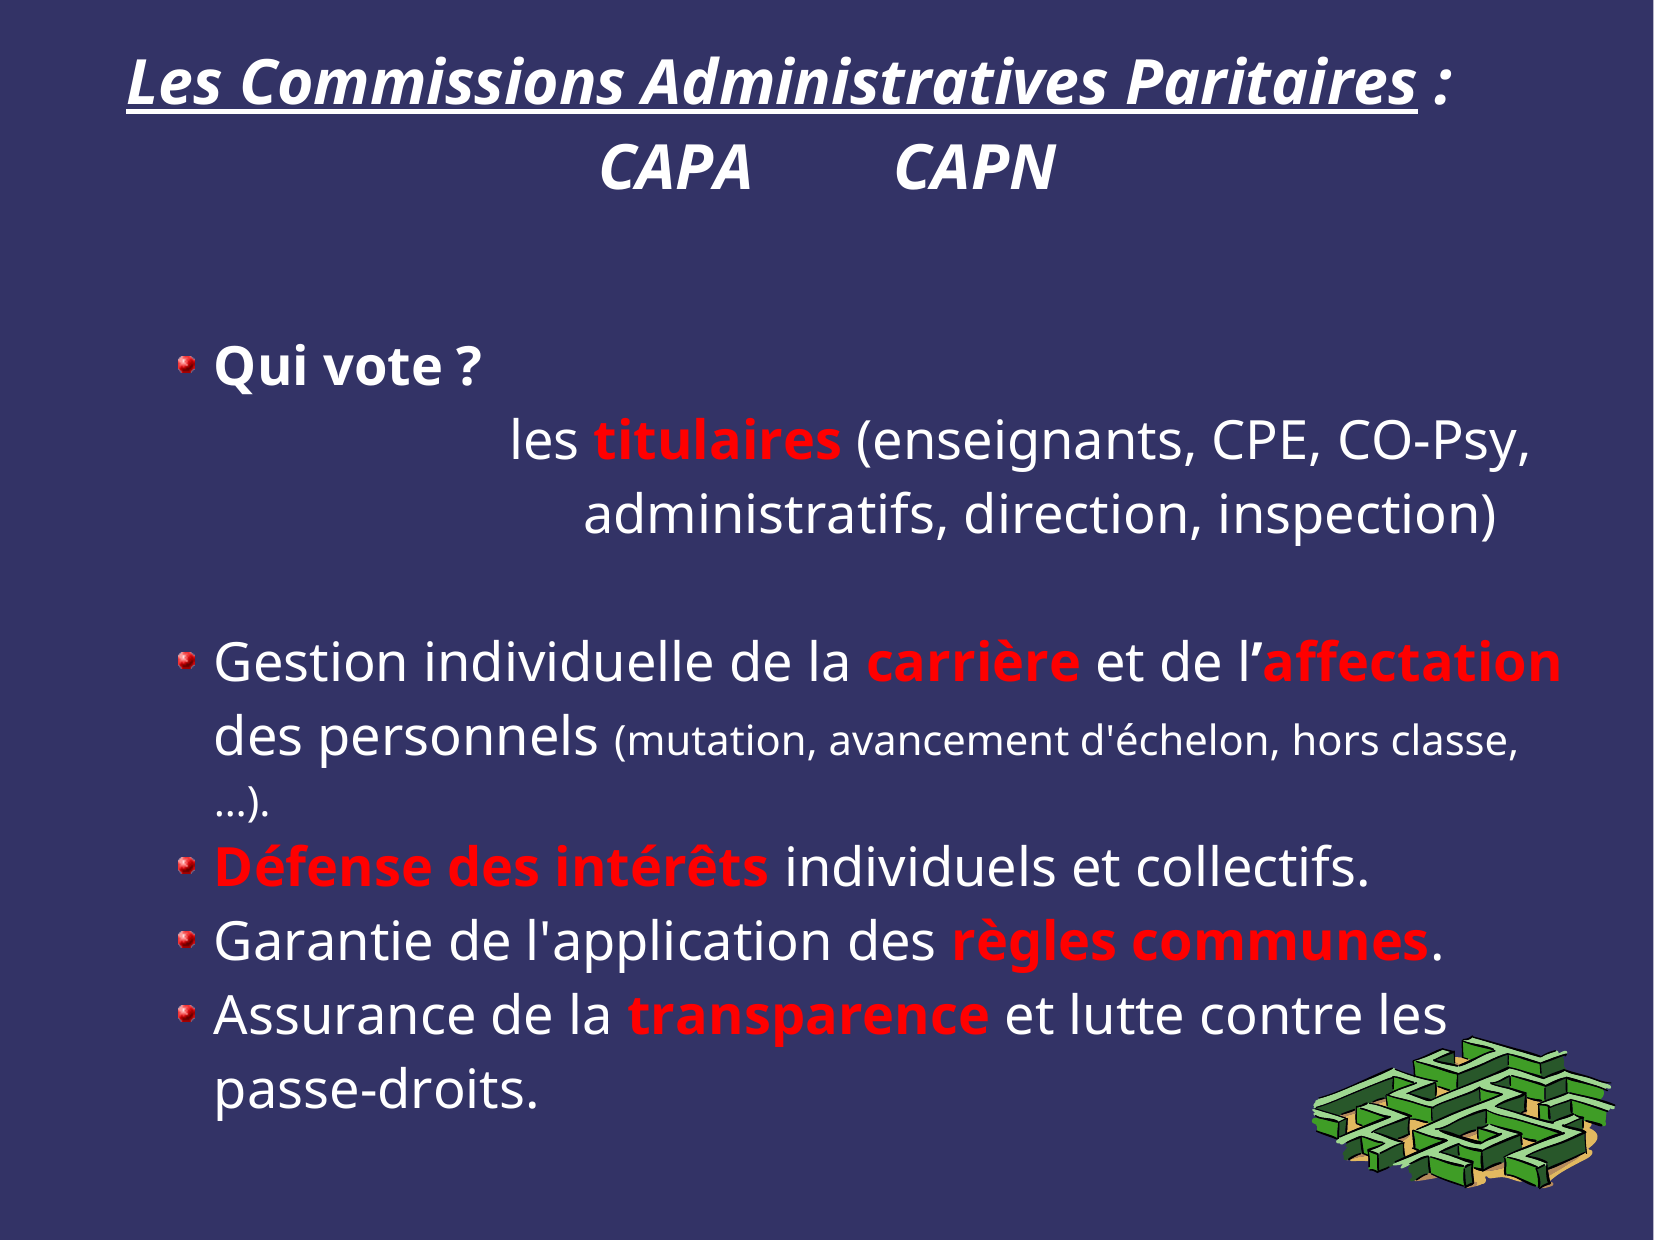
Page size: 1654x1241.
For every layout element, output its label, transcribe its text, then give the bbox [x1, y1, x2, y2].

title Les Commissions Administratives Paritaires : CAPA CAPN [121, 19, 1534, 227]
subtitle Qui vote ? les titulaires (enseignants, CPE, CO-Psy, administratifs, direction, inspection) Gestion individuelle de la carrière et de l’affectation des personnels (mutation, avancement d'échelon, hors classe, …). Défense des intérêts individuels et collectifs. Garantie de l'application des règles communes. Assurance de la transparence et lutte contre les passe-droits. [178, 332, 1570, 1179]
